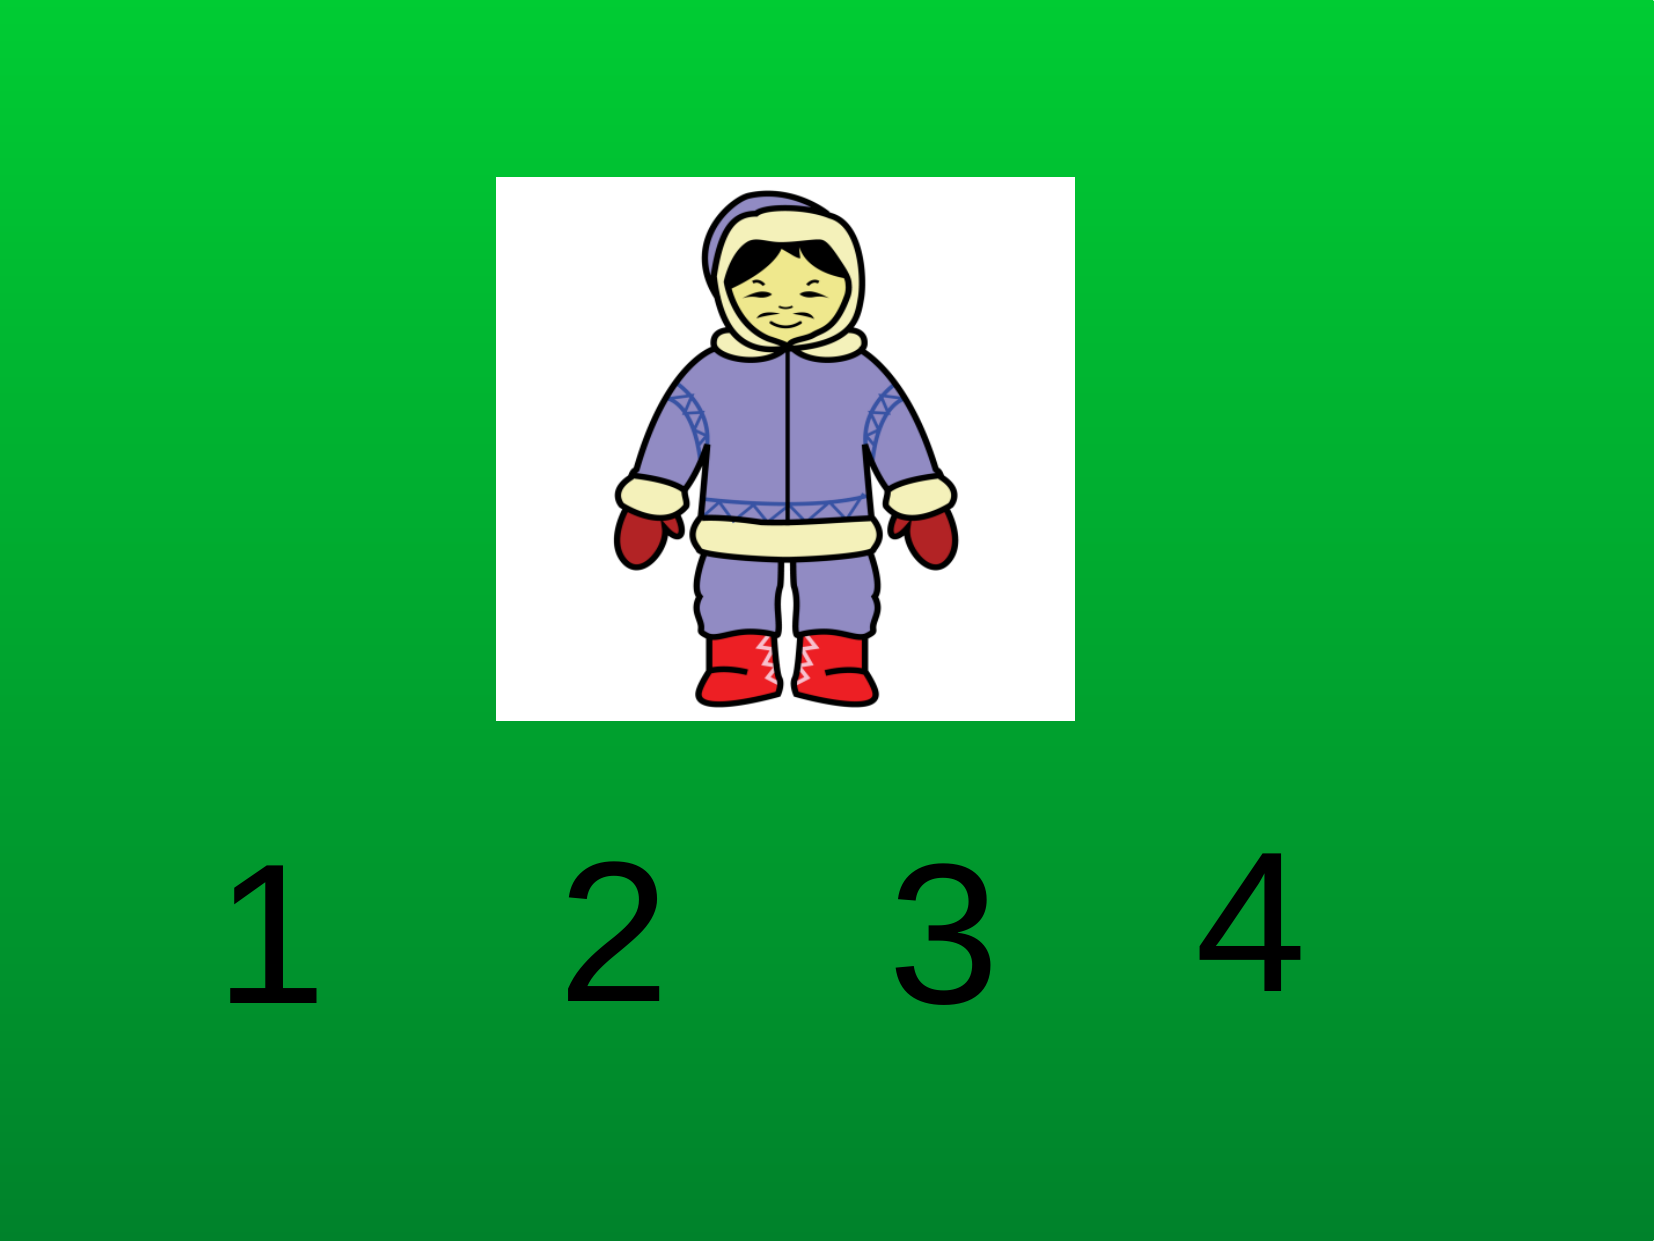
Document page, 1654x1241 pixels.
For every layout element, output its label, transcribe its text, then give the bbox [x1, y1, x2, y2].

picture [496, 177, 1075, 721]
text_box 2 [543, 812, 780, 1052]
text_box 4 [1181, 803, 1418, 1042]
text_box 1 [200, 814, 438, 1054]
text_box 3 [874, 814, 1111, 1054]
